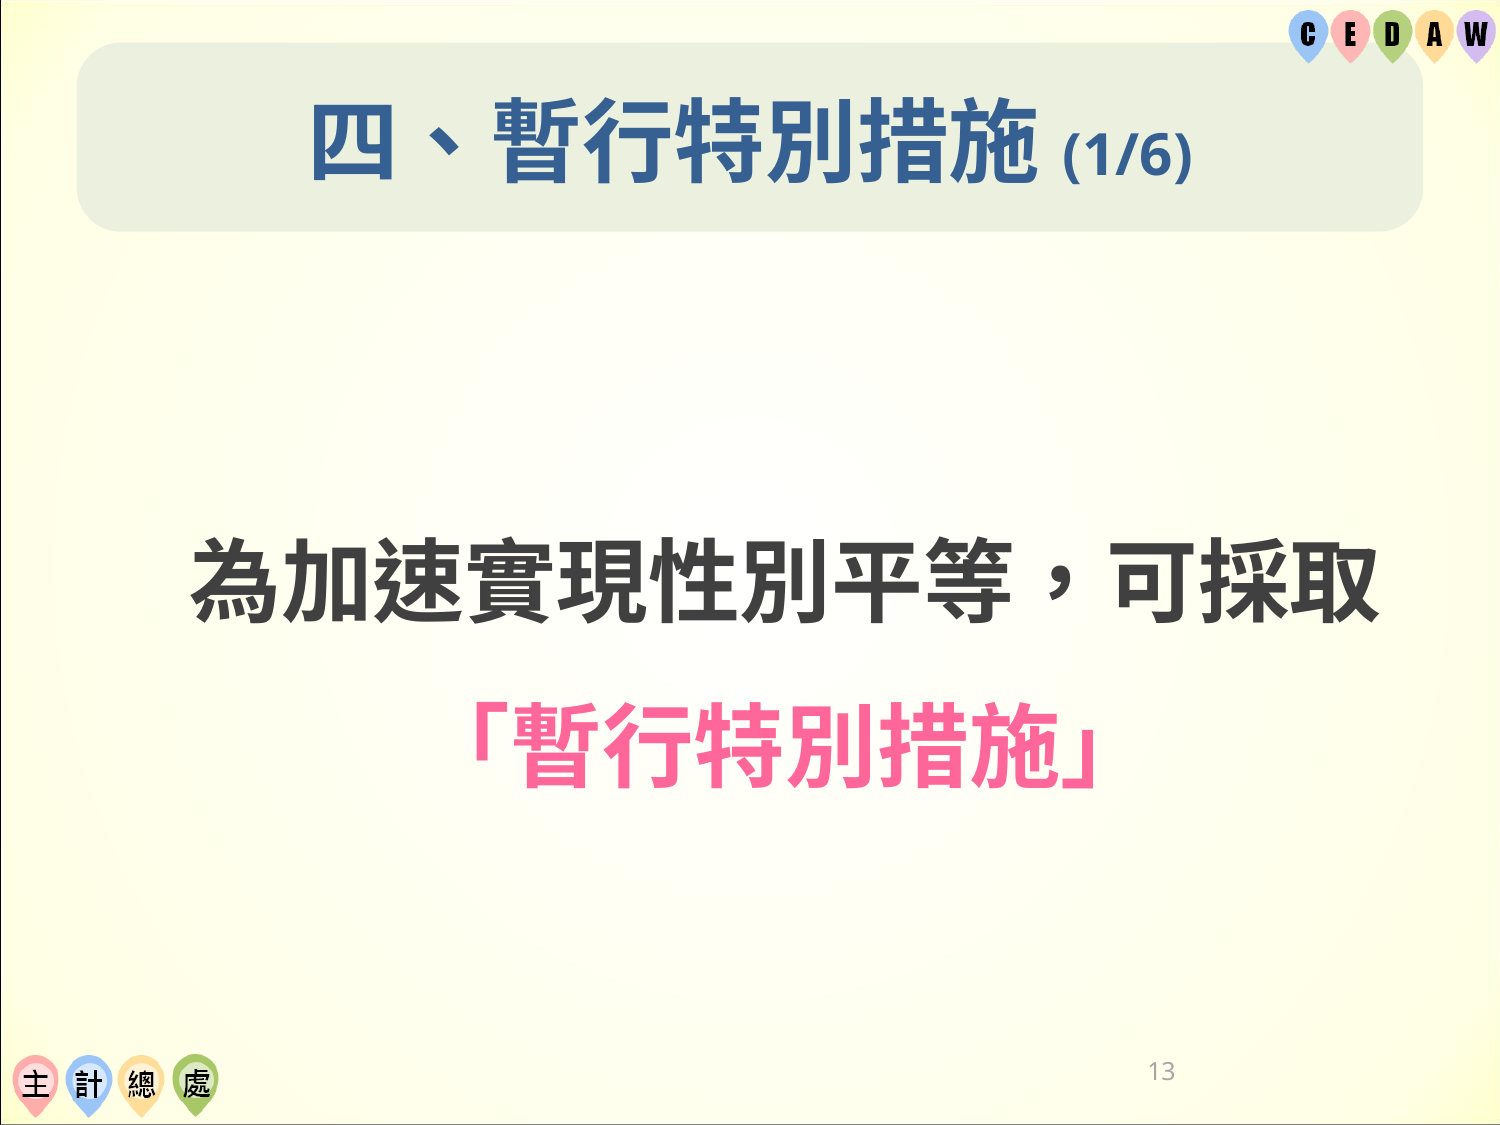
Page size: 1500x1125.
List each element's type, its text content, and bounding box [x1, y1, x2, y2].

title 四、暫行特別措施(1/6) [75, 45, 1426, 233]
text_box [1132, 1042, 1483, 1103]
text_box 為加速實現性別平等，可採取「暫行特別措施」 [64, 262, 1461, 1005]
